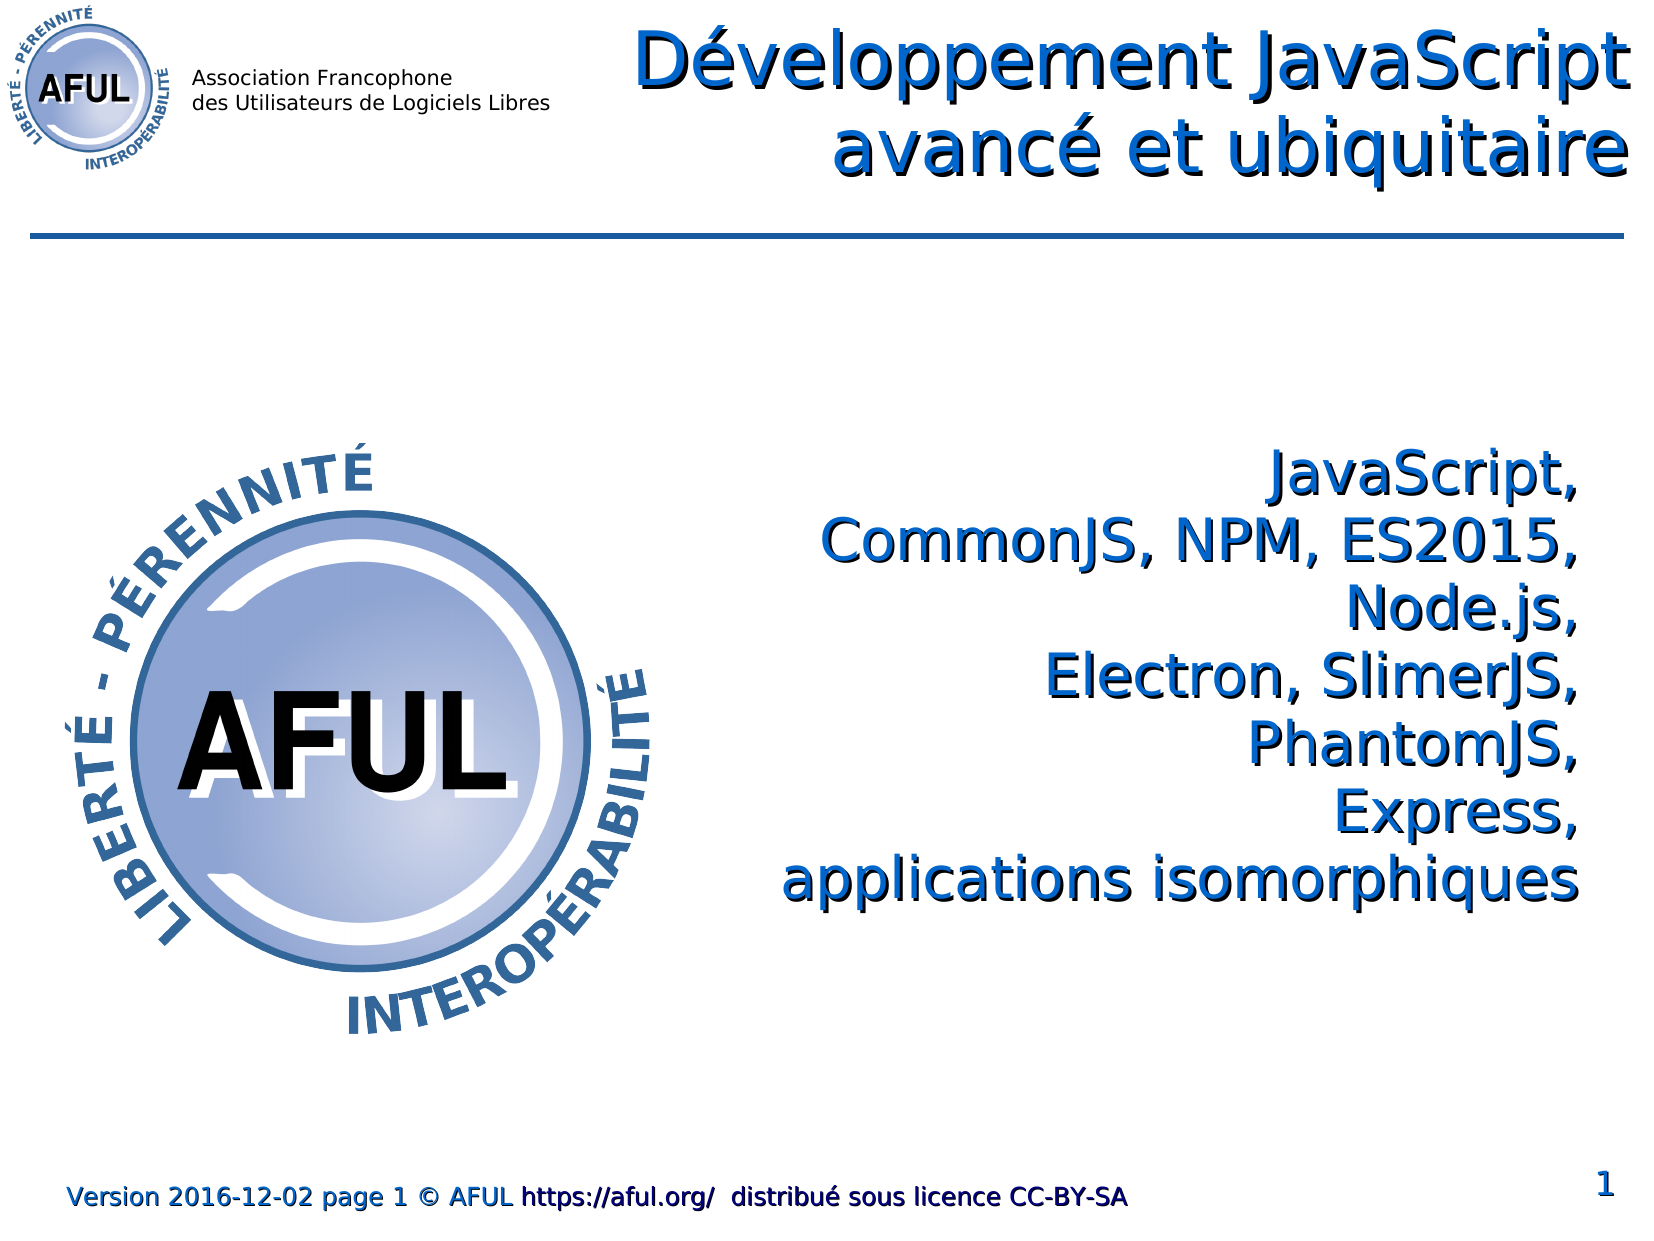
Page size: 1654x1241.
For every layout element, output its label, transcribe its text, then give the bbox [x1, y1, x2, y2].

text_box JavaScript, CommonJS, NPM, ES2015, Node.js, Electron, SlimerJS, PhantomJS, Express, applications isomorphiques [708, 431, 1595, 988]
picture [59, 442, 650, 1034]
picture [0, 0, 178, 178]
title Développement JavaScript avancé et ubiquitaire [507, 0, 1630, 207]
